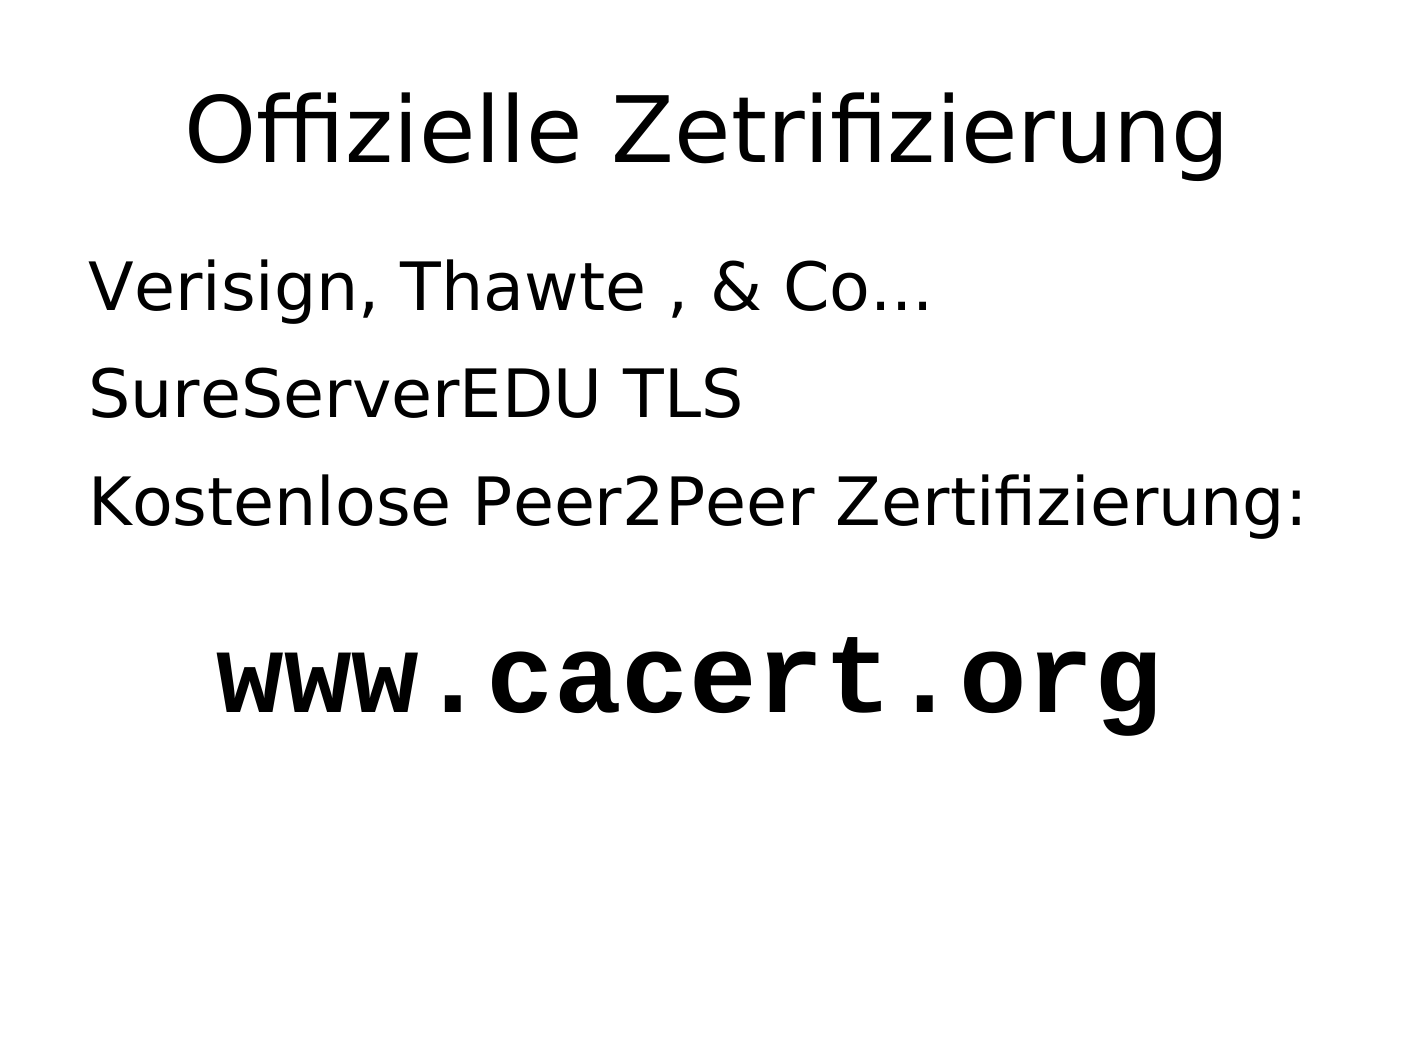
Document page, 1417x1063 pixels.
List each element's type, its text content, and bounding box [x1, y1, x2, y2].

list Verisign, Thawte , & Co... SureServerEDU TLS Kostenlose Peer2Peer Zertifizierung: www.cacert.org [70, 248, 1346, 936]
title Offizielle Zetrifizierung [70, 49, 1346, 213]
